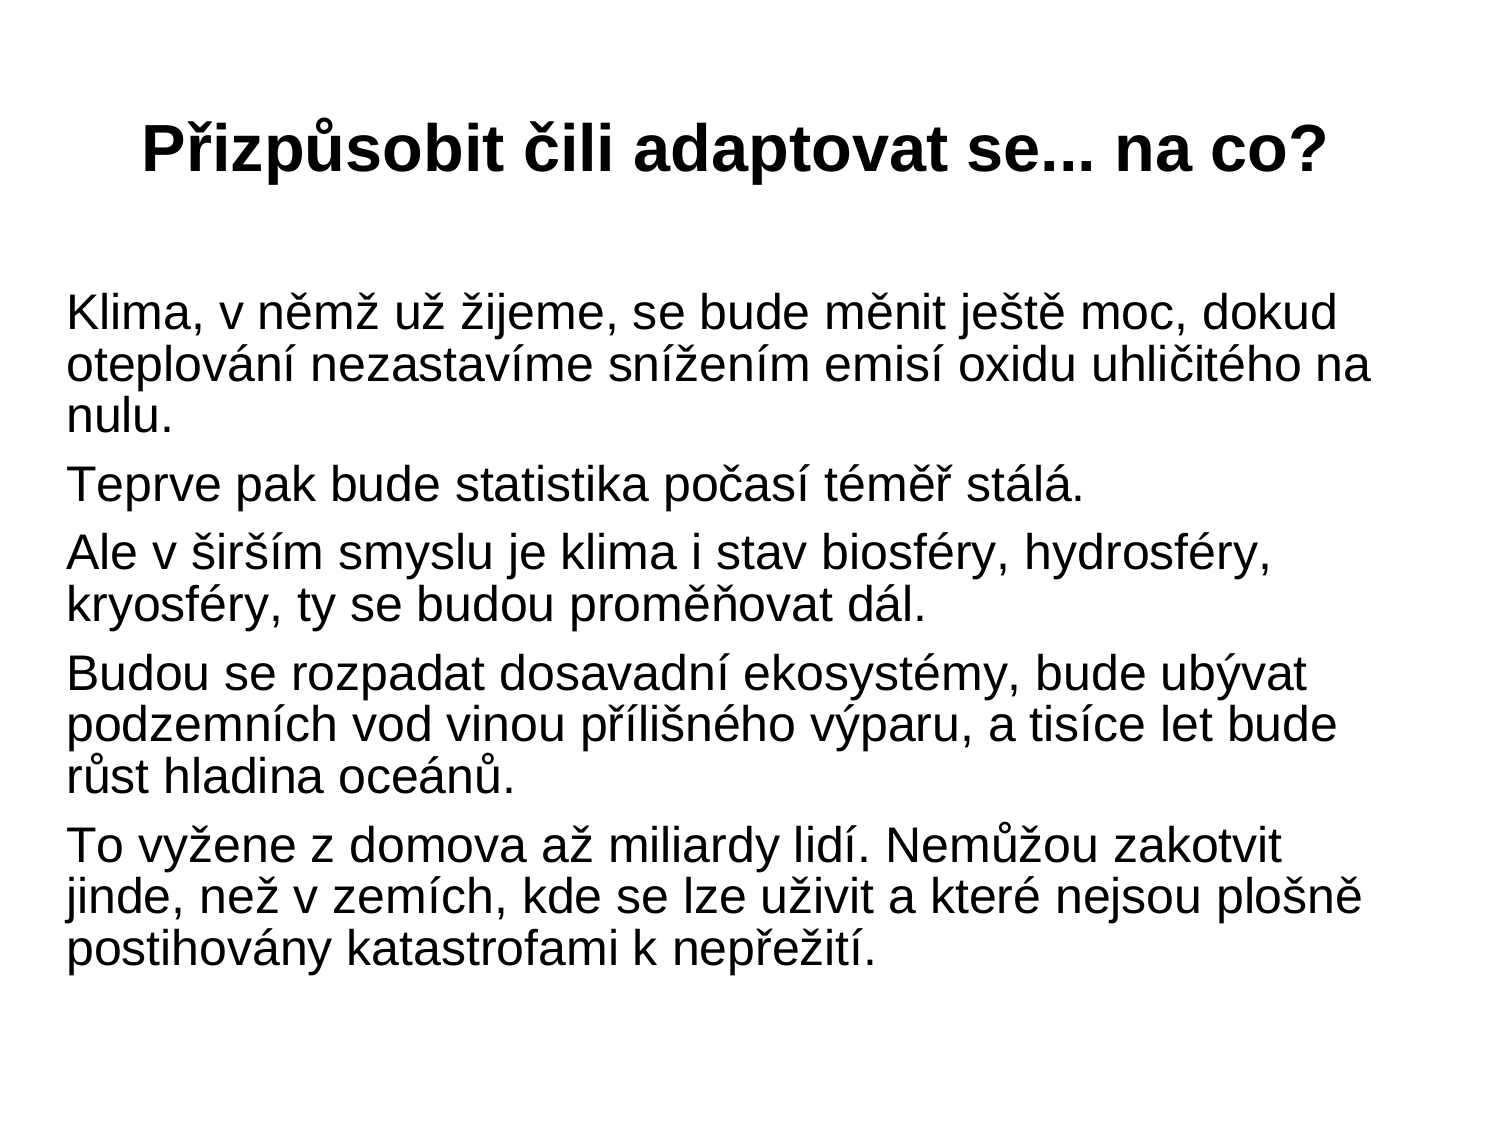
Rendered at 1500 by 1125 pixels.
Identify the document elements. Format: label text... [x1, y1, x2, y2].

list Přizpůsobit čili adaptovat se... na co? Klima, v němž už žijeme, se bude měnit ještě moc, dokud oteplování nezastavíme snížením emisí oxidu uhličitého na nulu. Teprve pak bude statistika počasí téměř stálá. Ale v širším smyslu je klima i stav biosféry, hydrosféry, kryosféry, ty se budou proměňovat dál. Budou se rozpadat dosavadní ekosystémy, bude ubývat podzemních vod vinou přílišného výparu, a tisíce let bude růst hladina oceánů. To vyžene z domova až miliardy lidí. Nemůžou zakotvit jinde, než v zemích, kde se lze uživit a které nejsou plošně postihovány katastrofami k nepřežití. [66, 115, 1407, 1125]
title [75, 21, 1425, 257]
